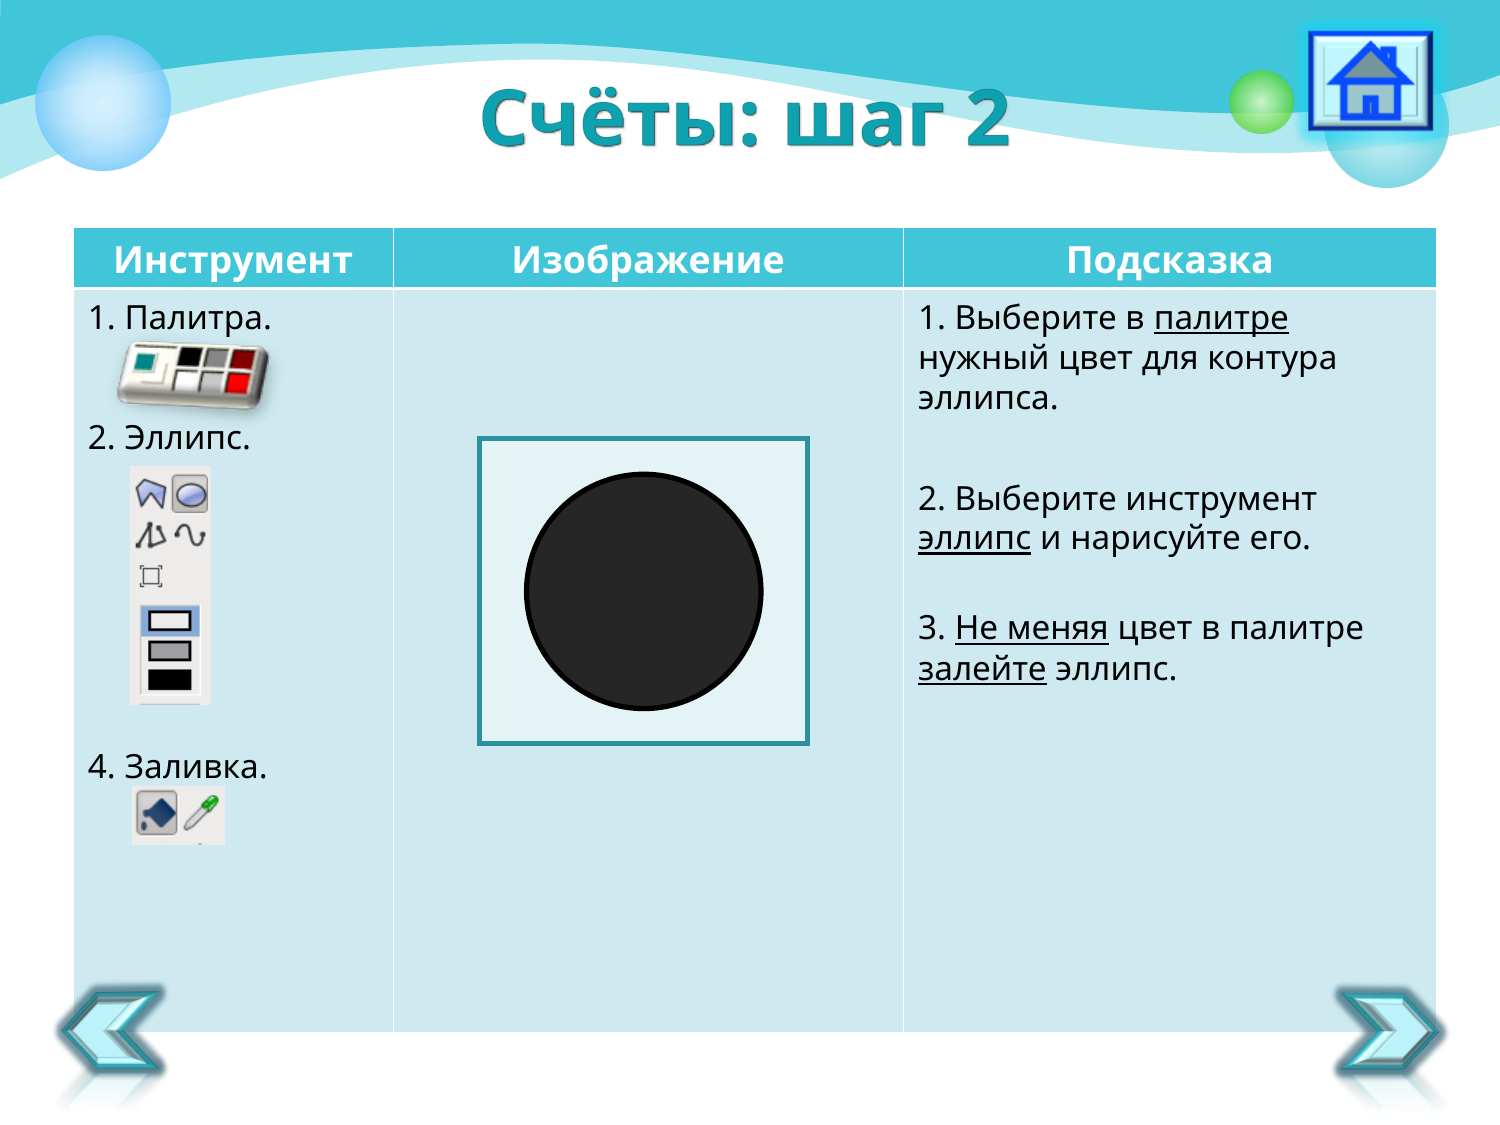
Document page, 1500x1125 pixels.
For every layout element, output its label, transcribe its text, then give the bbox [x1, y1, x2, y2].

picture [86, 321, 305, 442]
table_header Подсказка [904, 228, 1436, 287]
picture [43, 972, 179, 1125]
table_cell [394, 290, 903, 1032]
text_box Счёты: шаг 2 [787, 102, 853, 145]
picture [34, 34, 172, 172]
table_header Инструмент [74, 228, 393, 287]
table_cell 1. Выберите в палитре нужный цвет для контура эллипса. 2. Выберите инструмент эллипс и нарисуйте его. 3. Не меняя цвет в палитре залейте эллипс. [904, 290, 1436, 1032]
picture [1321, 974, 1459, 1125]
text_box Счёты: шаг 2 [482, 89, 526, 146]
picture [132, 786, 225, 845]
text_box Счёты: шаг 2 [968, 89, 1009, 145]
text_box Счёты: шаг 2 [676, 102, 714, 145]
picture [1228, 6, 1459, 189]
table_header Изображение [394, 228, 903, 287]
picture [129, 466, 211, 705]
text_box Счёты: шаг 2 [861, 101, 901, 146]
text_box Счёты: шаг 2 [531, 102, 574, 145]
text_box Счёты: шаг 2 [719, 102, 732, 145]
text_box Счёты: шаг 2 [582, 102, 623, 146]
text_box Счёты: шаг 2 [912, 102, 943, 146]
text_box [479, 438, 808, 744]
text_box Счёты: шаг 2 [628, 102, 669, 146]
table_cell 1. Палитра. 2. Эллипс. 4. Заливка. [74, 290, 393, 1032]
